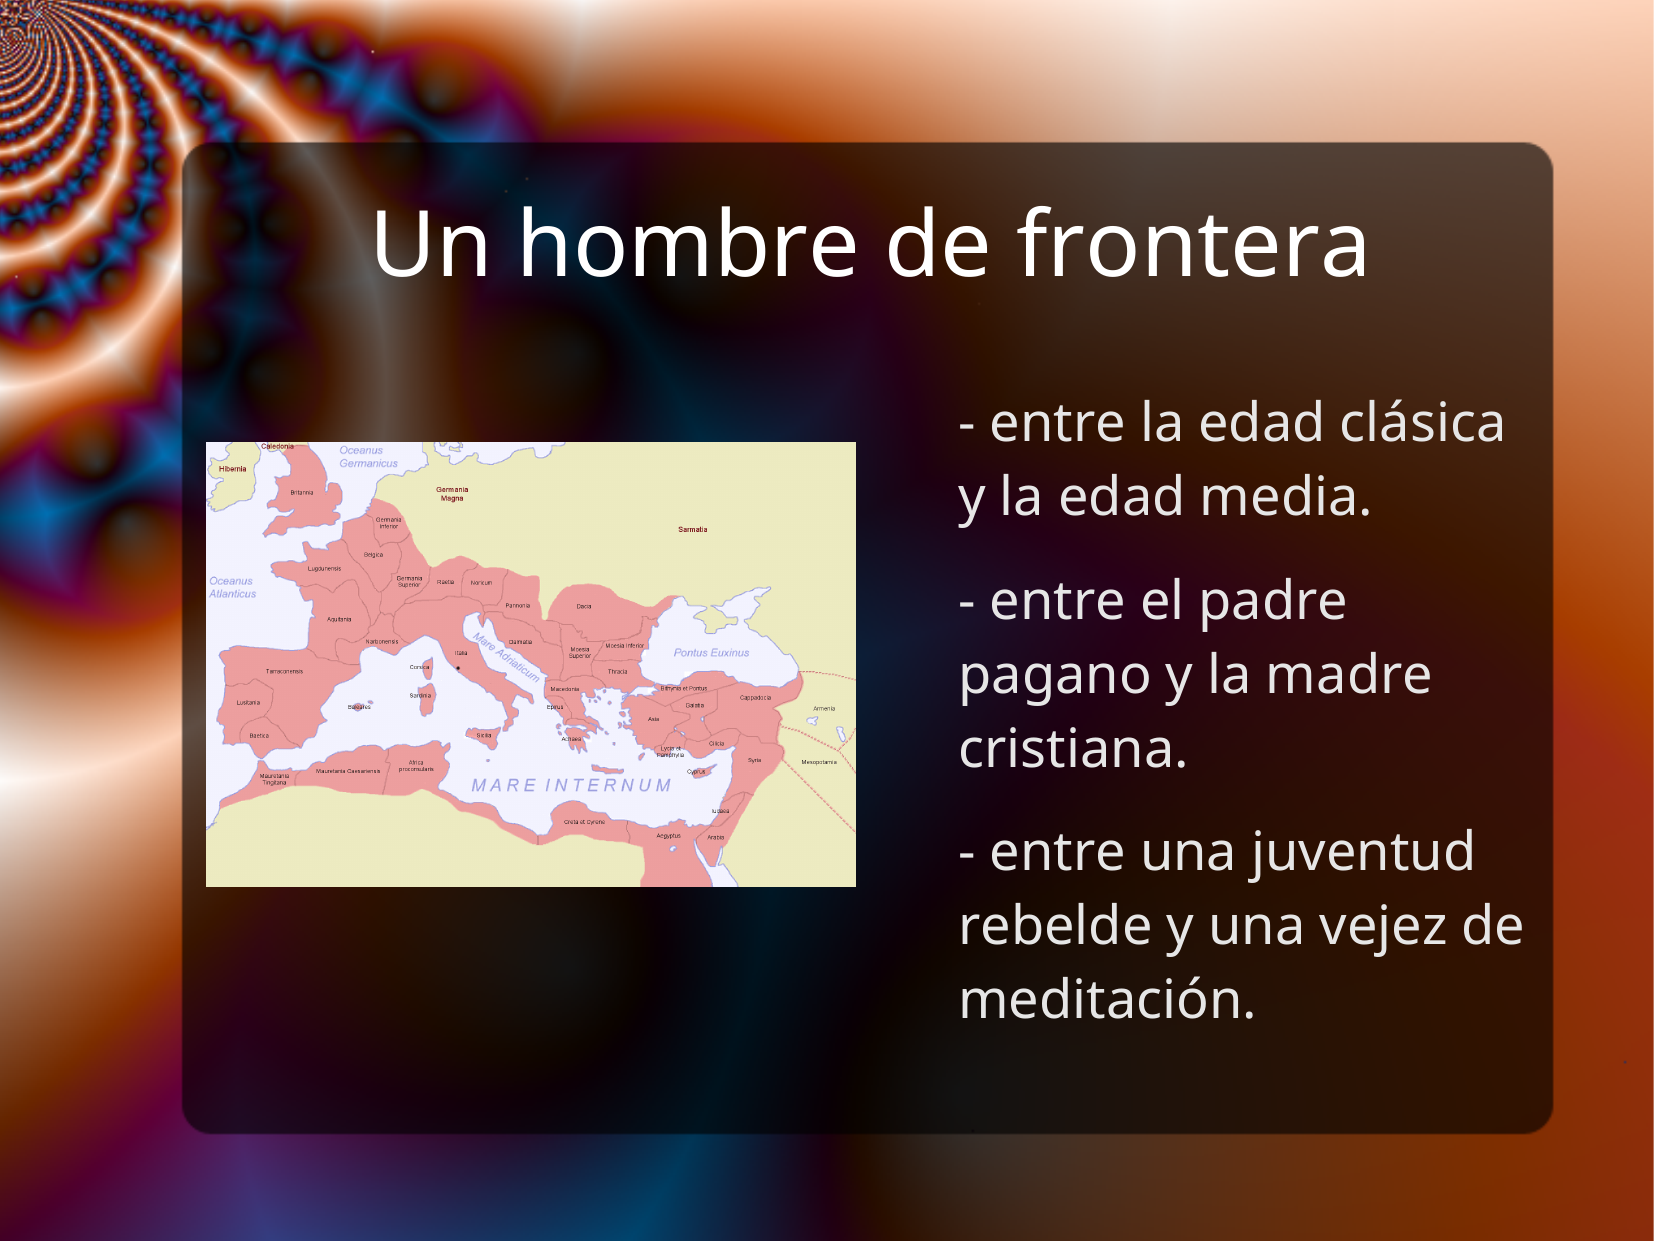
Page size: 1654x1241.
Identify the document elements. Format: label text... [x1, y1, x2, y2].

picture [0, 0, 1654, 1241]
list - entre la edad clásica y la edad media. - entre el padre pagano y la madre cristiana. - entre una juventud rebelde y una vejez de meditación. [887, 383, 1536, 1109]
title Un hombre de frontera [206, 156, 1536, 325]
